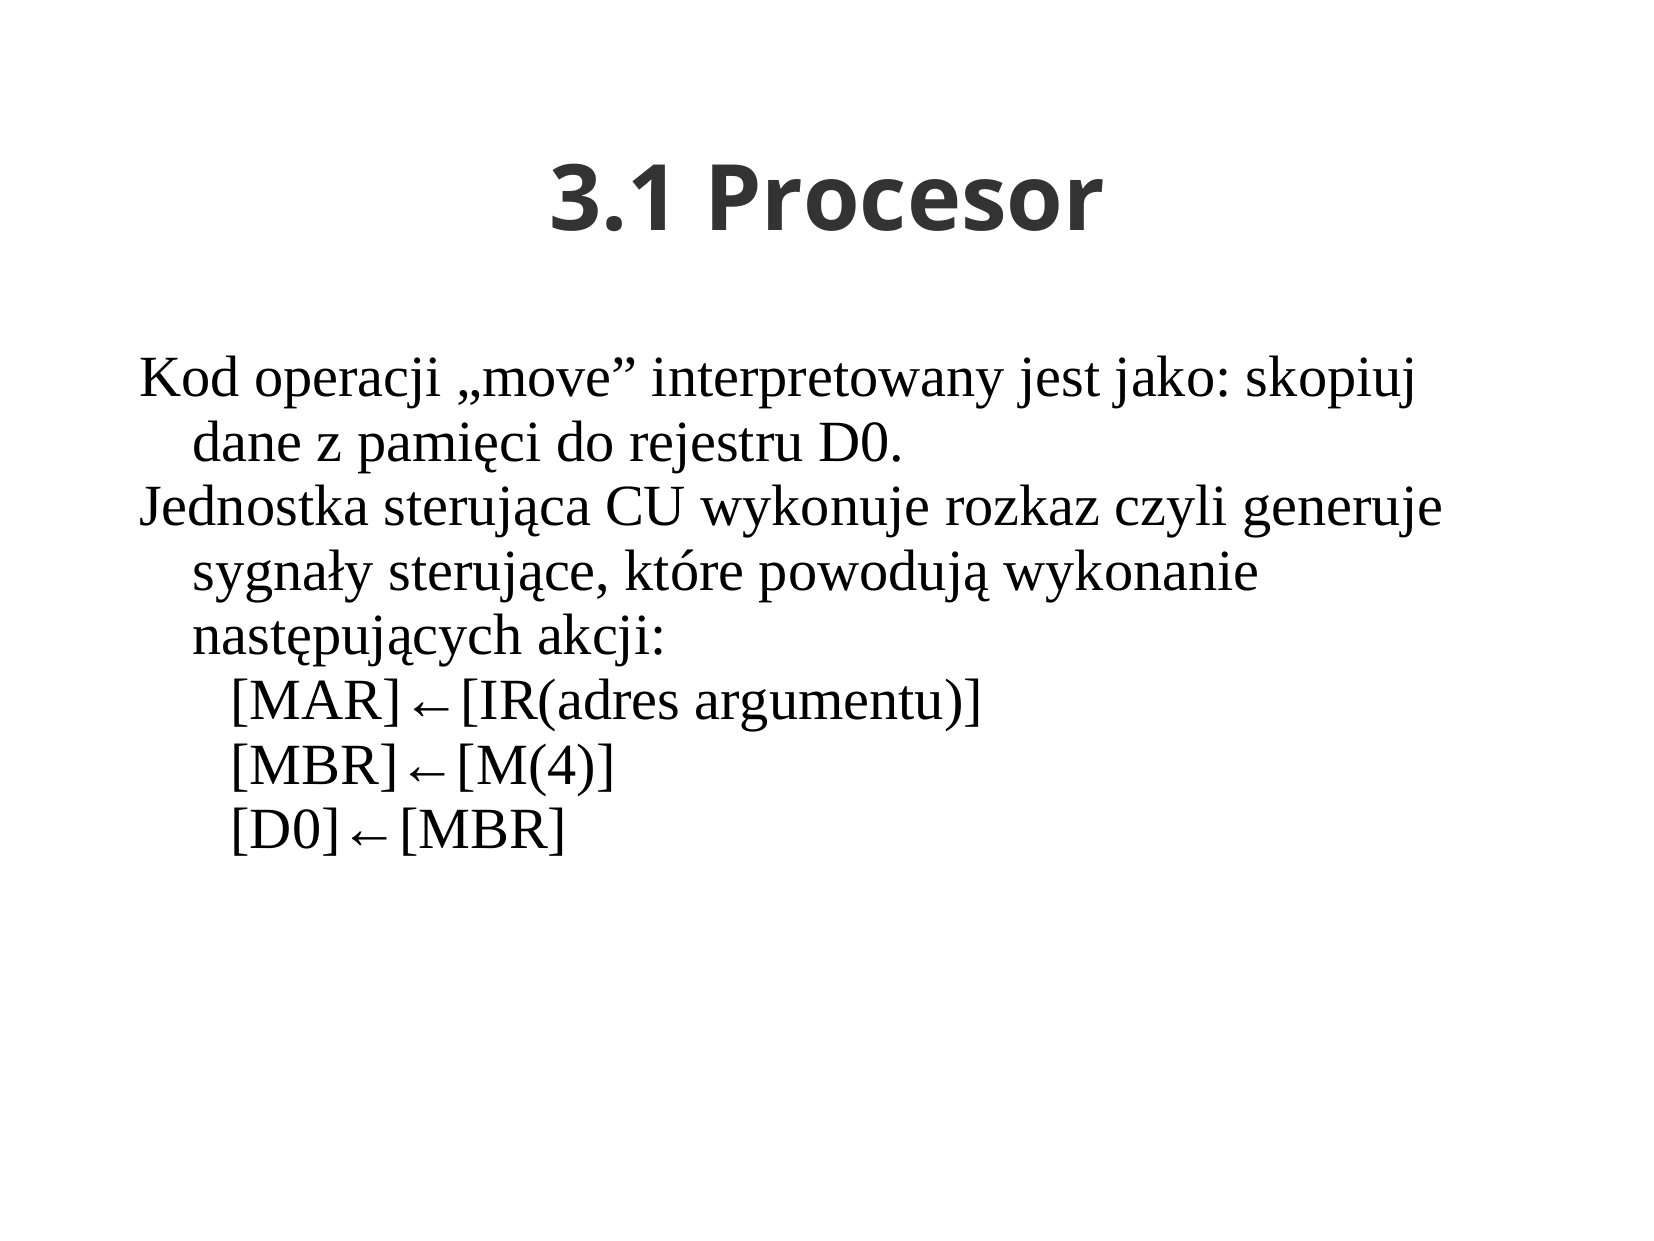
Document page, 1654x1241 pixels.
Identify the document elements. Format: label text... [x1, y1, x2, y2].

title 3.1 Procesor [121, 91, 1534, 299]
list Kod operacji „move” interpretowany jest jako: skopiuj dane z pamięci do rejestru D0. Jednostka sterująca CU wykonuje rozkaz czyli generuje sygnały sterujące, które powodują wykonanie następujących akcji: [MAR]←[IR(adres argumentu)] [MBR]←[M(4)] [D0]←[MBR] [121, 344, 1534, 1127]
